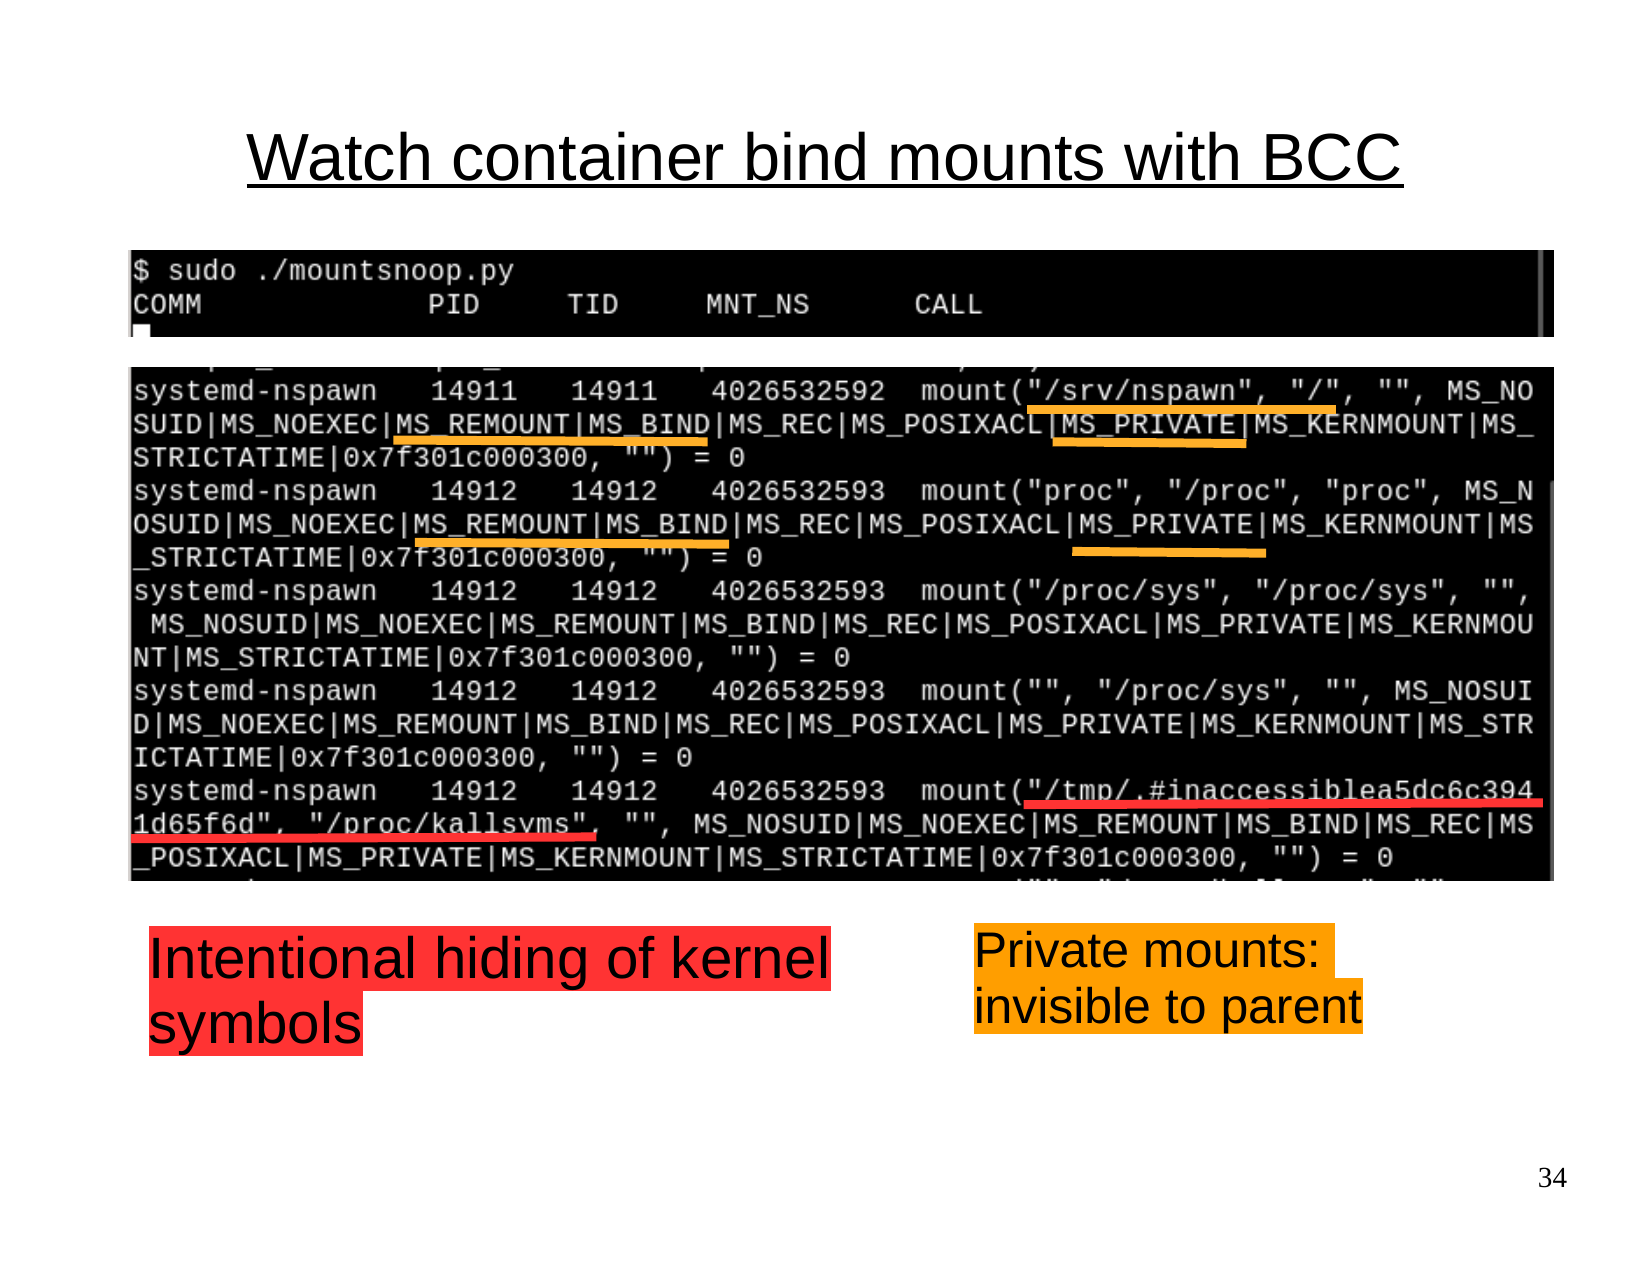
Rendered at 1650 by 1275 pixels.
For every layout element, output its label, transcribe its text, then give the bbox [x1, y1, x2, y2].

title Watch container bind mounts with BCC [82, 50, 1568, 264]
picture [128, 367, 1554, 881]
text_box Private mounts: invisible to parent [954, 910, 1382, 1046]
picture [128, 250, 1554, 337]
text_box Intentional hiding of kernel symbols [129, 914, 863, 1069]
